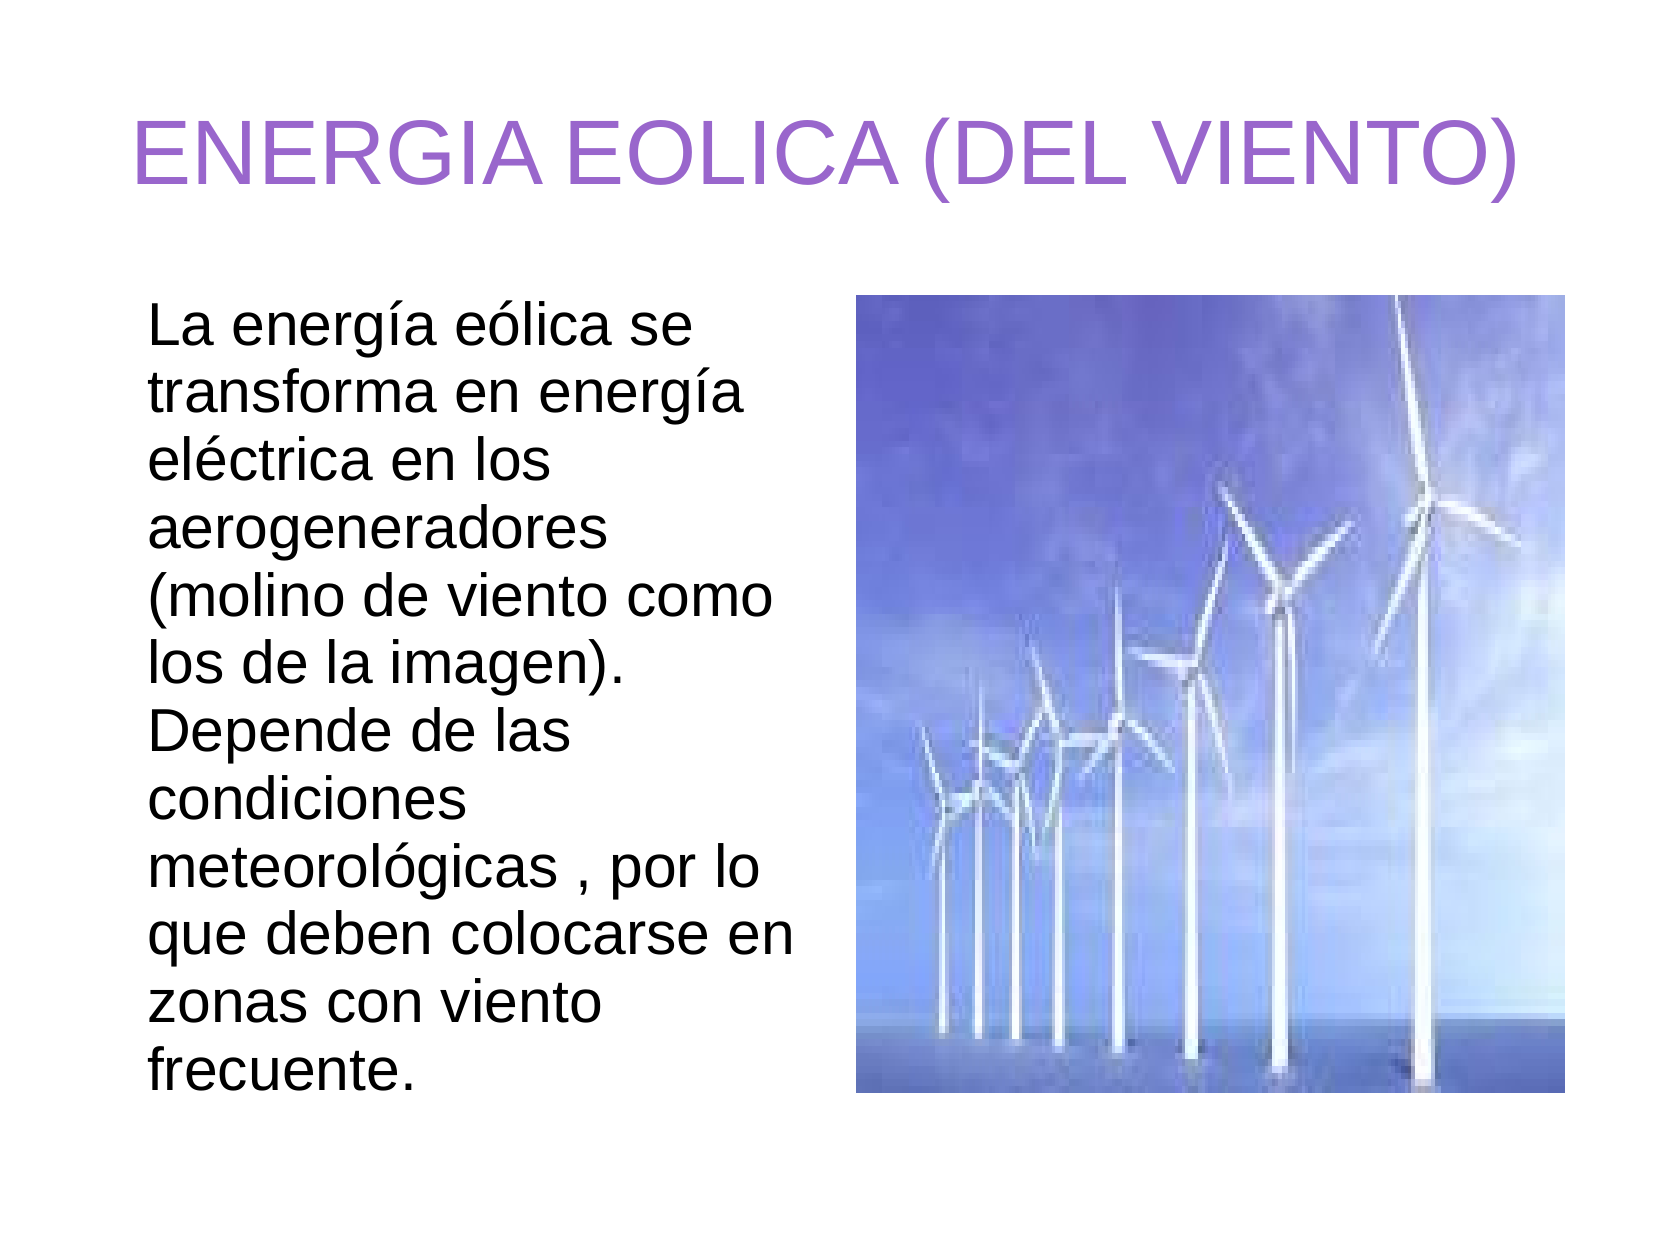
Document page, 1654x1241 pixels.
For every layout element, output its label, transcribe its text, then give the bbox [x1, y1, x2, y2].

list La energía eólica se transforma en energía eléctrica en los aerogeneradores (molino de viento como los de la imagen). Depende de las condiciones meteorológicas , por lo que deben colocarse en zonas con viento frecuente. [82, 290, 809, 1109]
title ENERGIA EOLICA (DEL VIENTO) [82, 49, 1571, 257]
picture [856, 295, 1565, 1093]
